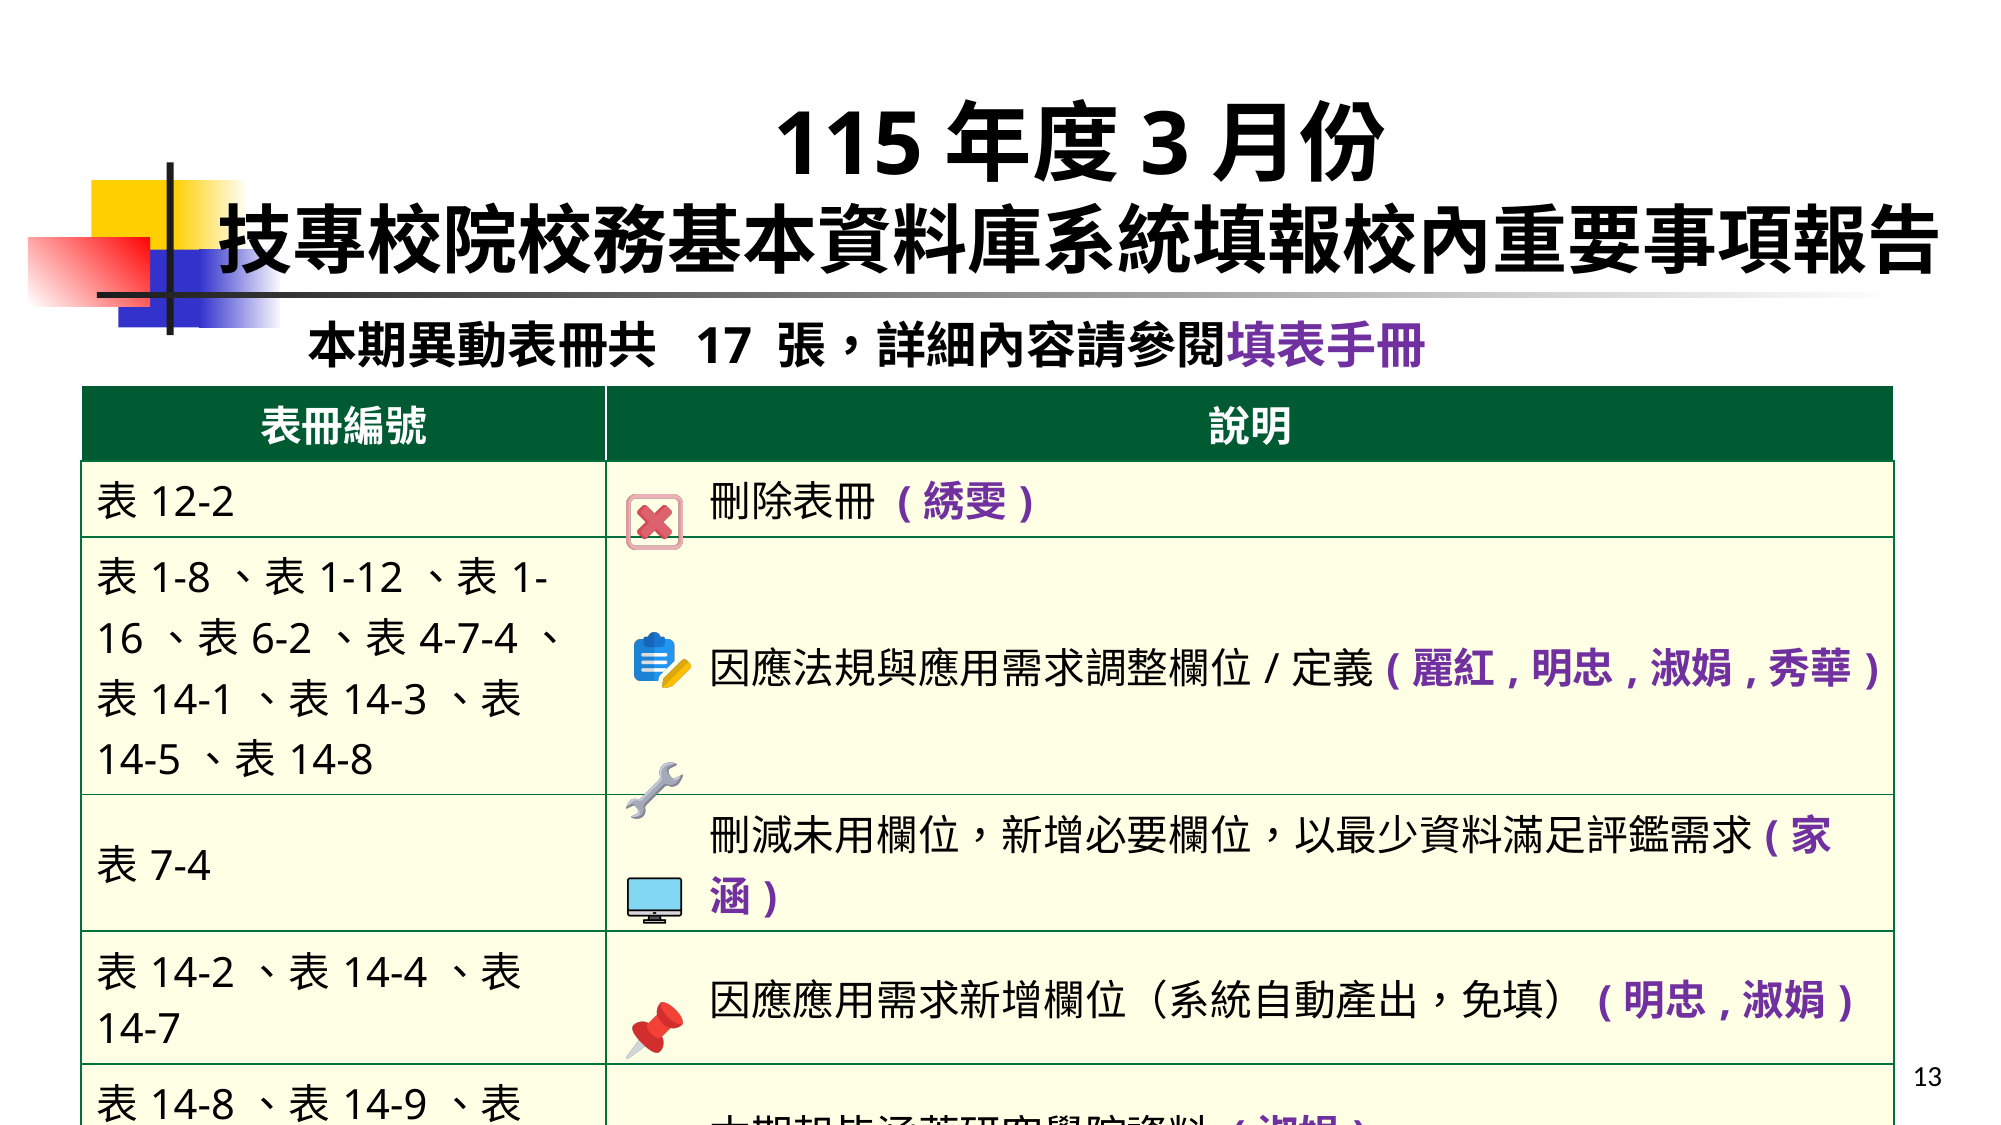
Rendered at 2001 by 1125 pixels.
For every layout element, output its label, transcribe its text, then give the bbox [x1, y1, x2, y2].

table_cell 表14-2、表14-4、表14-7 [82, 932, 605, 1063]
picture [626, 1002, 683, 1059]
table_cell 表14-8、表14-9、表14-11、表14-12 [82, 1065, 605, 1125]
picture [626, 872, 683, 929]
table_header 說明 [607, 386, 1893, 460]
table_cell 因應應用需求新增欄位（系統自動產出，免填）(明忠,淑娟) [607, 932, 1893, 1063]
text_box 本期異動表冊共 17 張，詳細內容請參閱填表手冊 [293, 305, 1442, 381]
picture [634, 632, 691, 688]
table_cell 刪除​表冊 (綉雯) [607, 462, 1893, 536]
table_cell 表12-2 [82, 462, 605, 536]
table_cell 表7-4 [82, 795, 605, 930]
picture [626, 494, 683, 550]
table_cell 本期起皆涵蓋研究學院資料 (淑娟) [607, 1065, 1893, 1125]
table_cell 刪減未用欄位，新增必要欄位，以最少資料滿足評鑑需求(家涵) [607, 795, 1893, 930]
picture [626, 762, 683, 819]
text_box <編號> [1895, 1024, 1957, 1100]
table_cell 表1-8、表1-12、表1-16、表6-2、表4-7-4、表14-1、表14-3、表14-5、表14-8 [82, 538, 605, 794]
table_cell 因應法規與應用需求調整欄位/定義(麗紅,明忠,淑娟,秀華) [607, 538, 1893, 794]
text_box 115年度3月份 技專校院校務基本資料庫系統填報校內重要事項報告 [175, 77, 1986, 290]
table_header 表冊編號 [82, 386, 605, 460]
